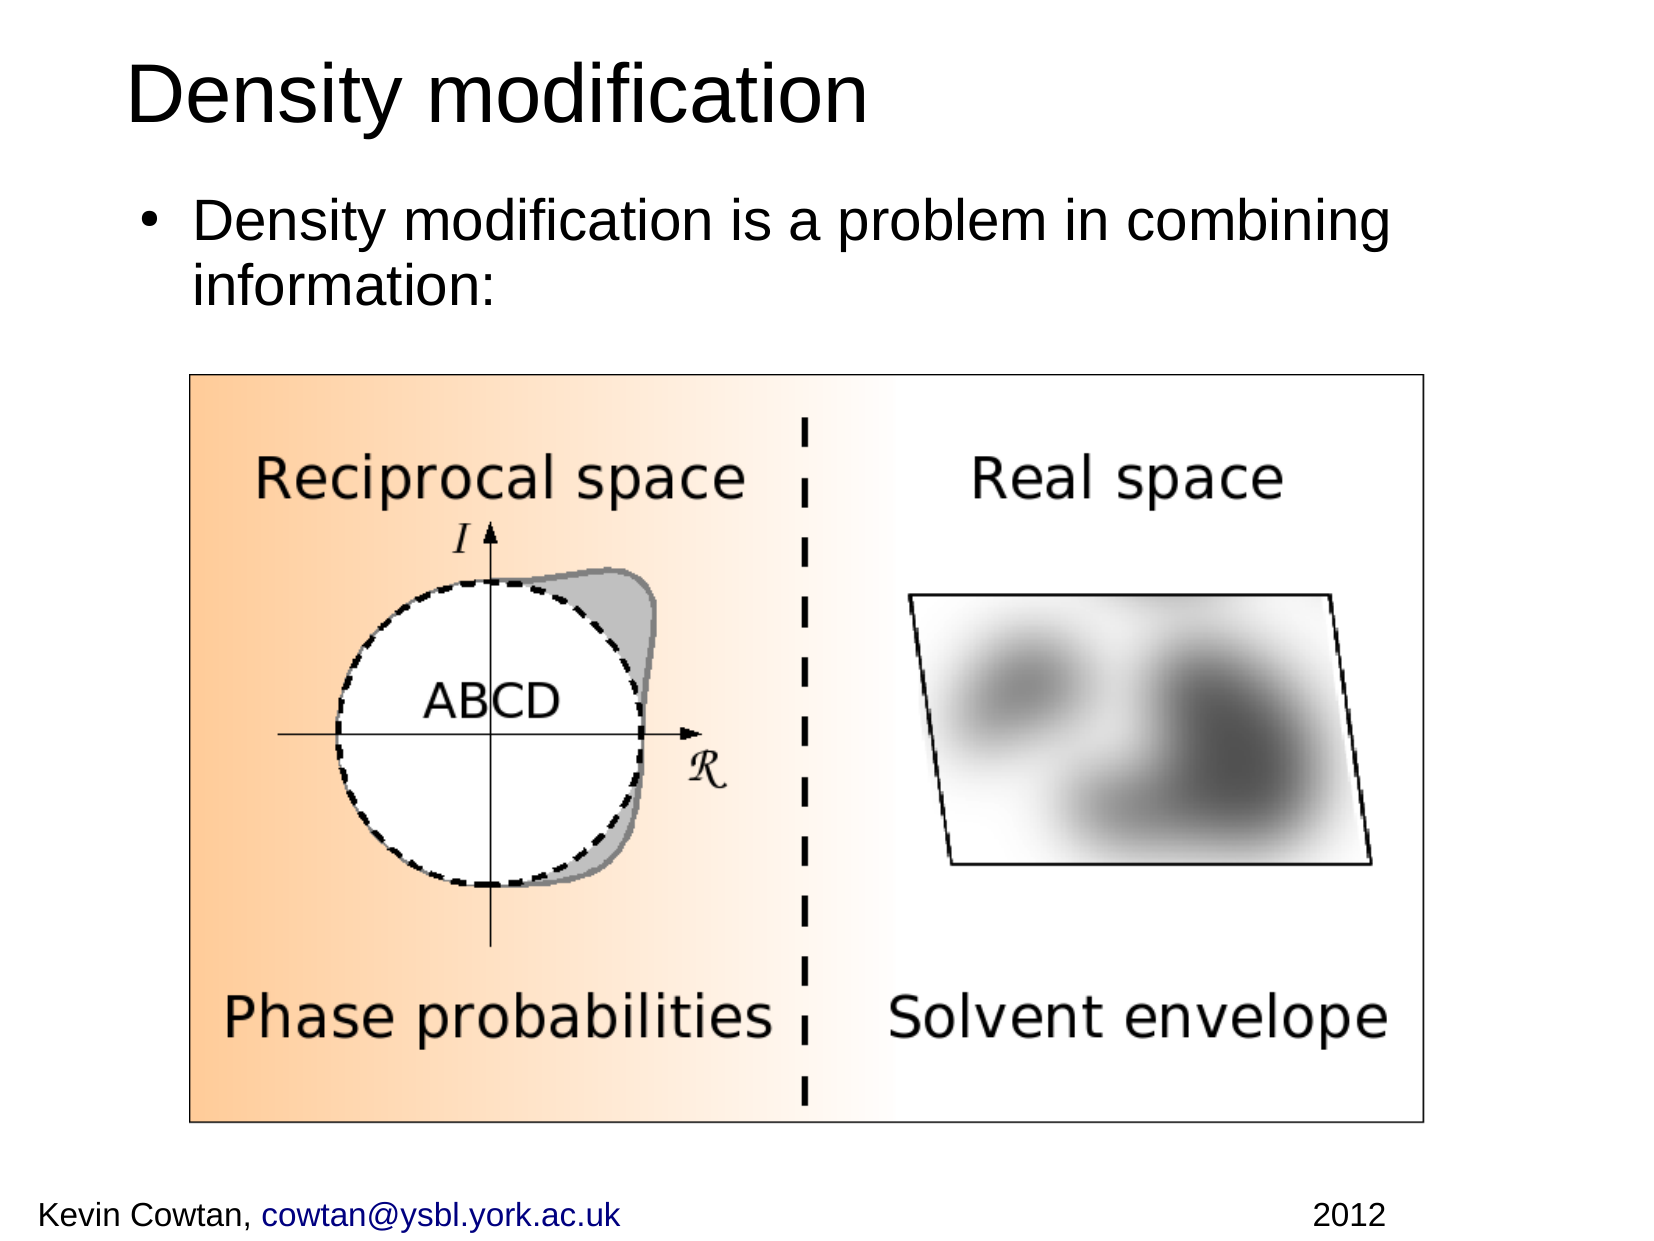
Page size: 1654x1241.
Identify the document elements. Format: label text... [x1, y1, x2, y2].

picture [189, 374, 1426, 1132]
title Density modification [125, 37, 1538, 151]
list Density modification is a problem in combining information: [121, 187, 1534, 1127]
